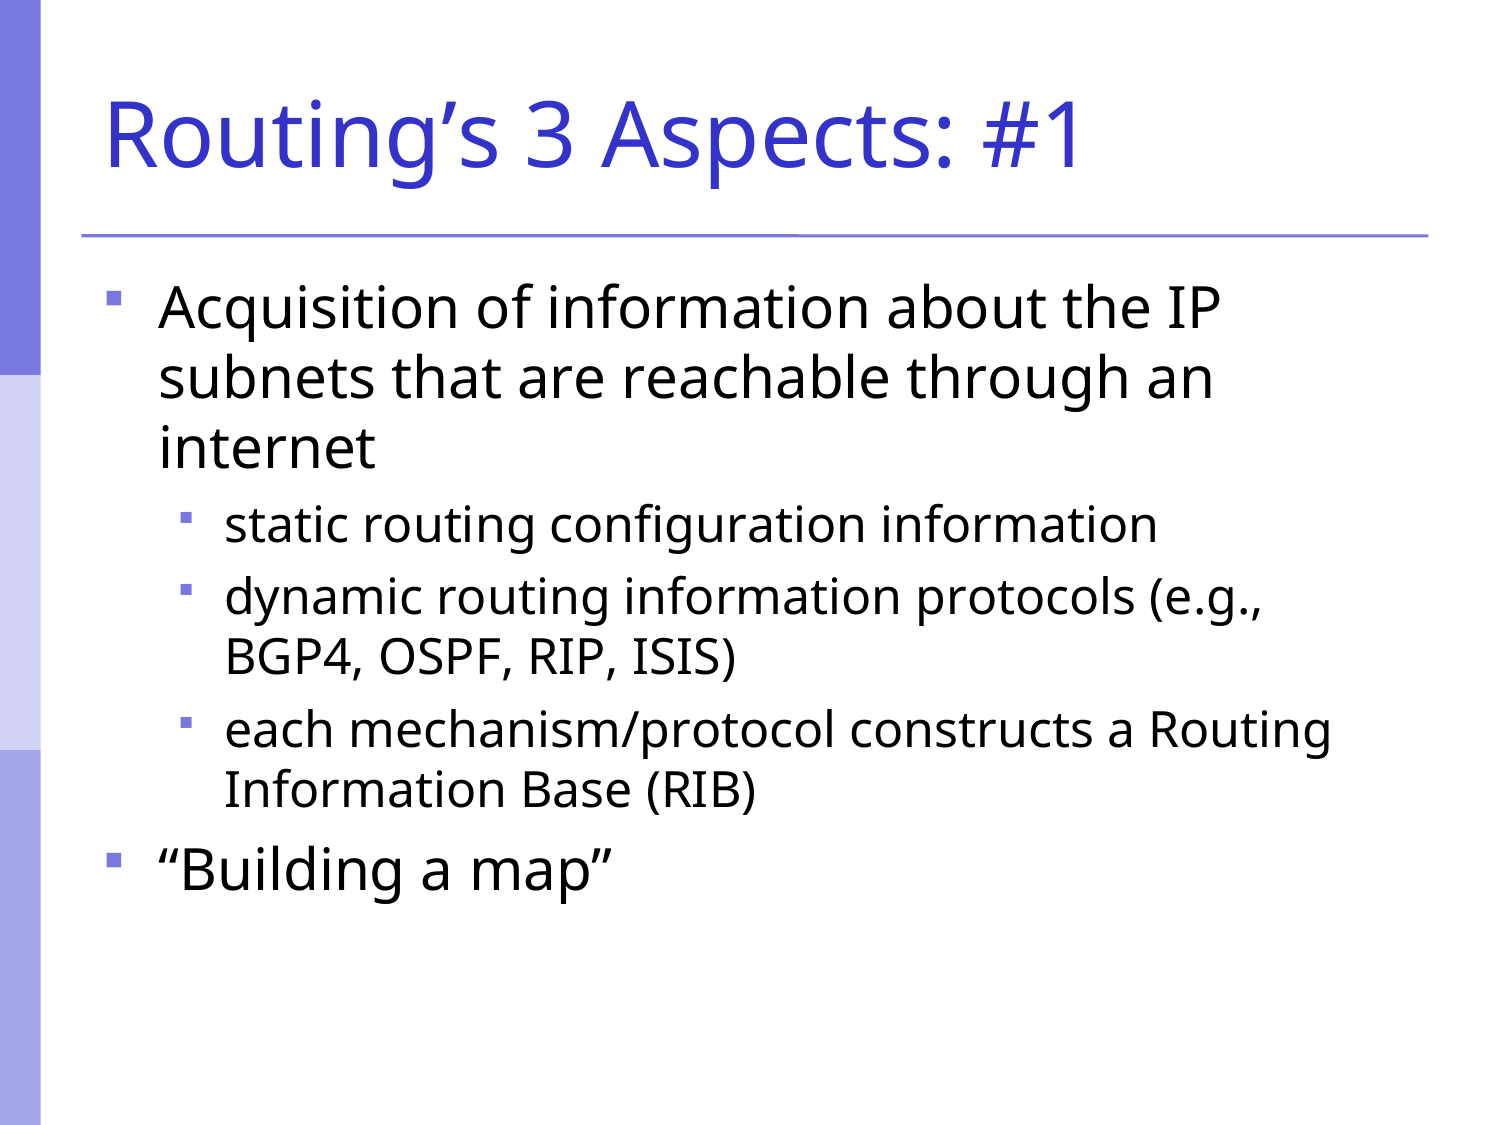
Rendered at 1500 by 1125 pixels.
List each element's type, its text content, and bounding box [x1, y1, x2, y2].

text_box Routing’s 3 Aspects: #1 [87, 37, 1363, 225]
text_box Acquisition of information about the IP subnets that are reachable through an internet static routing configuration information dynamic routing information protocols (e.g., BGP4, OSPF, RIP, ISIS) each mechanism/protocol constructs a Routing Information Base (RIB) “Building a map” [87, 262, 1363, 1026]
